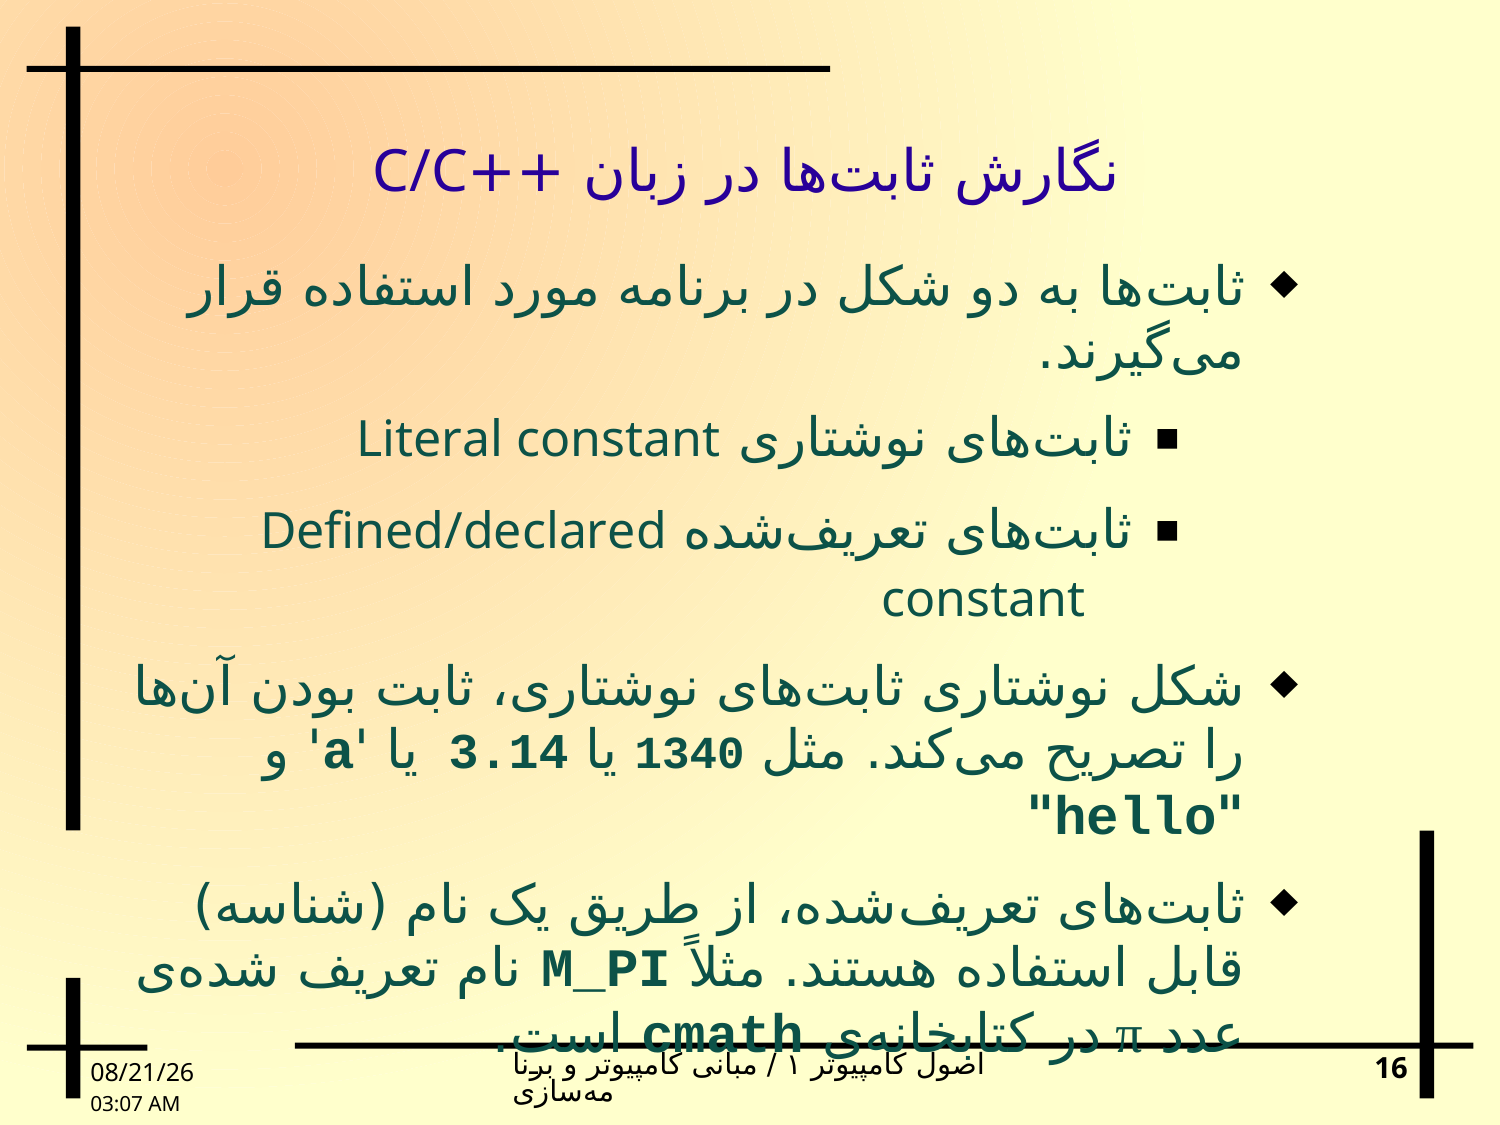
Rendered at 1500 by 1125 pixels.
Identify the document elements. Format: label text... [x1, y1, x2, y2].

list ثابت‌ها به دو شکل در برنامه مورد استفاده قرار می‌گیرند. ثابت‌های نوشتاری Literal constant ثابت‌های تعریف‌شده Defined/declared constant شکل نوشتاری ثابت‌های نوشتاری، ثابت بودن آن‌ها را تصریح می‌کند. مثل 1340 یا 3.14 یا 'a' و "hello" ثابت‌های تعریف‌شده، از طریق یک نام (شناسه) قابل استفاده هستند. مثلاً M_PI نام تعریف شده‌ی عدد π در کتابخانه‌ی cmath است. [131, 255, 1369, 1025]
title نگارش ثابت‌ها در زبان ++C/C [131, 108, 1361, 229]
